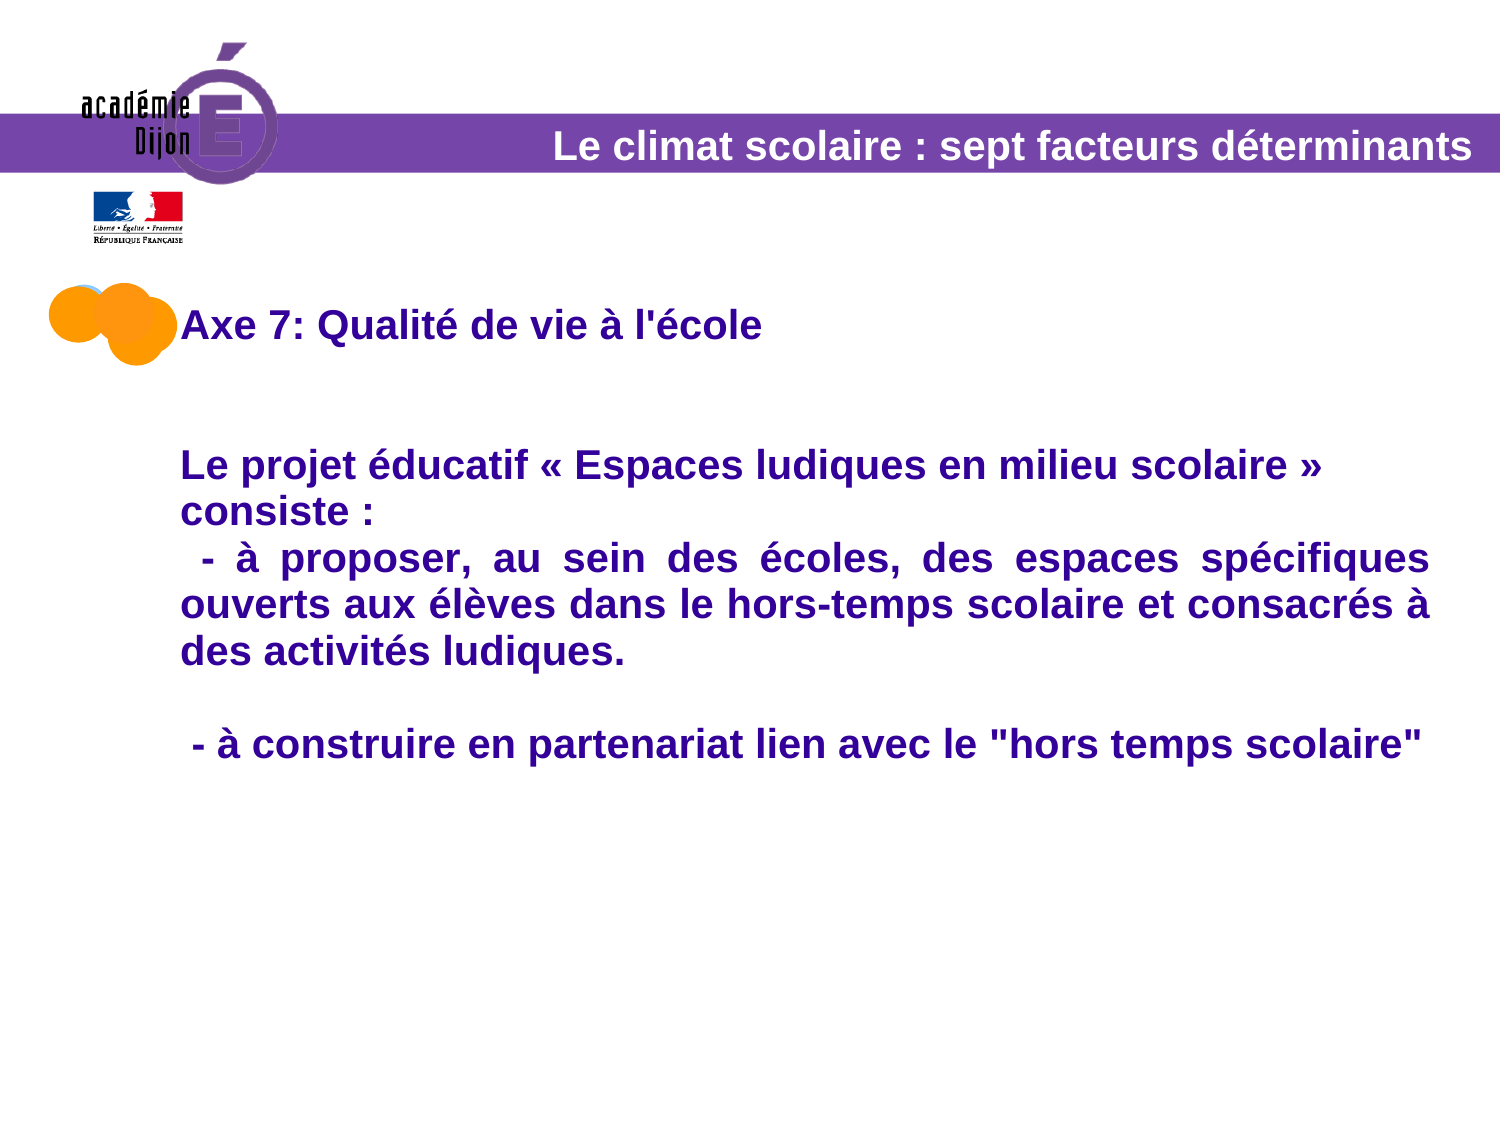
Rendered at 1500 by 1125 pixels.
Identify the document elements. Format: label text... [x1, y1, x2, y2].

text_box Le climat scolaire : sept facteurs déterminants [537, 115, 1489, 178]
picture [47, 283, 178, 366]
picture [82, 42, 278, 244]
text_box [94, 283, 154, 343]
text_box Axe 7: Qualité de vie à l'école Le projet éducatif « Espaces ludiques en milieu scolaire » consiste : - à proposer, au sein des écoles, des espaces spécifiques ouverts aux élèves dans le hors-temps scolaire et consacrés à des activités ludiques. - à construire en partenariat lien avec le "hors temps scolaire" [165, 295, 1475, 822]
